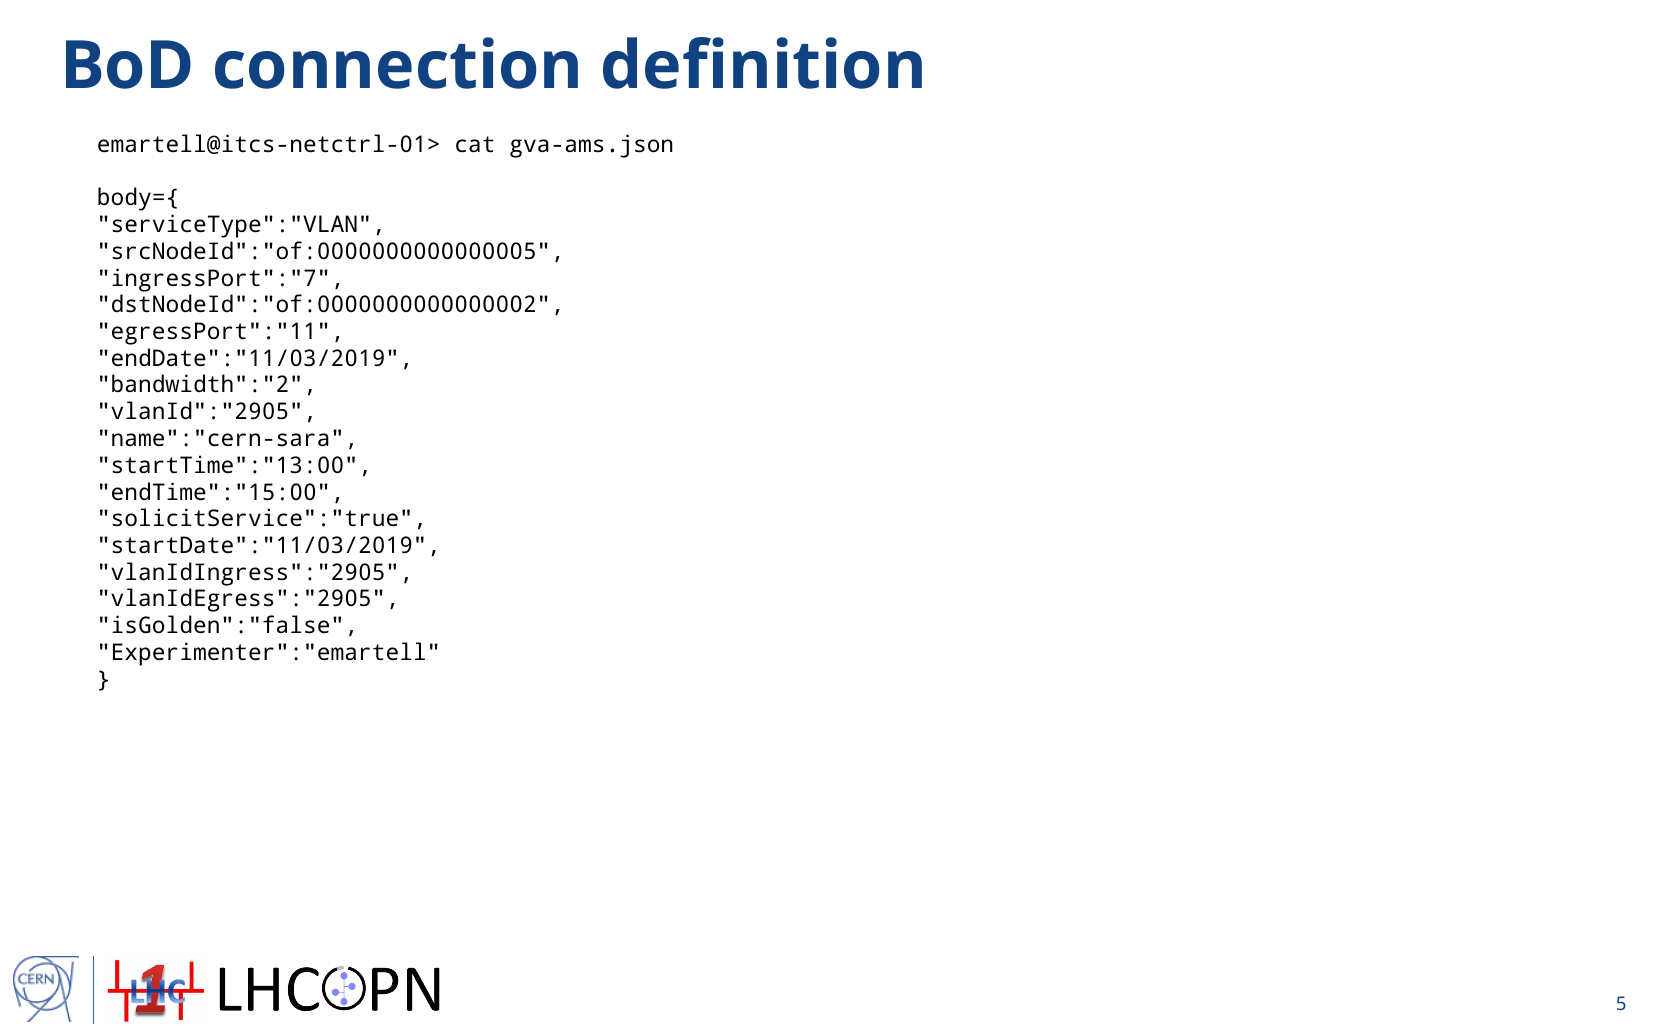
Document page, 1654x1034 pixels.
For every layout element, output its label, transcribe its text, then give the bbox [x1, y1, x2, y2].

picture [13, 956, 79, 1032]
text_box emartell@itcs-netctrl-01> cat gva-ams.json body={ "serviceType":"VLAN", "srcNodeId":"of:0000000000000005", "ingressPort":"7", "dstNodeId":"of:0000000000000002", "egressPort":"11", "endDate":"11/03/2019", "bandwidth":"2", "vlanId":"2905", "name":"cern-sara", "startTime":"13:00", "endTime":"15:00", "solicitService":"true", "startDate":"11/03/2019", "vlanIdIngress":"2905", "vlanIdEgress":"2905", "isGolden":"false", "Experimenter":"emartell" } [82, 123, 1638, 1032]
title BoD connection definition [60, 0, 1528, 138]
